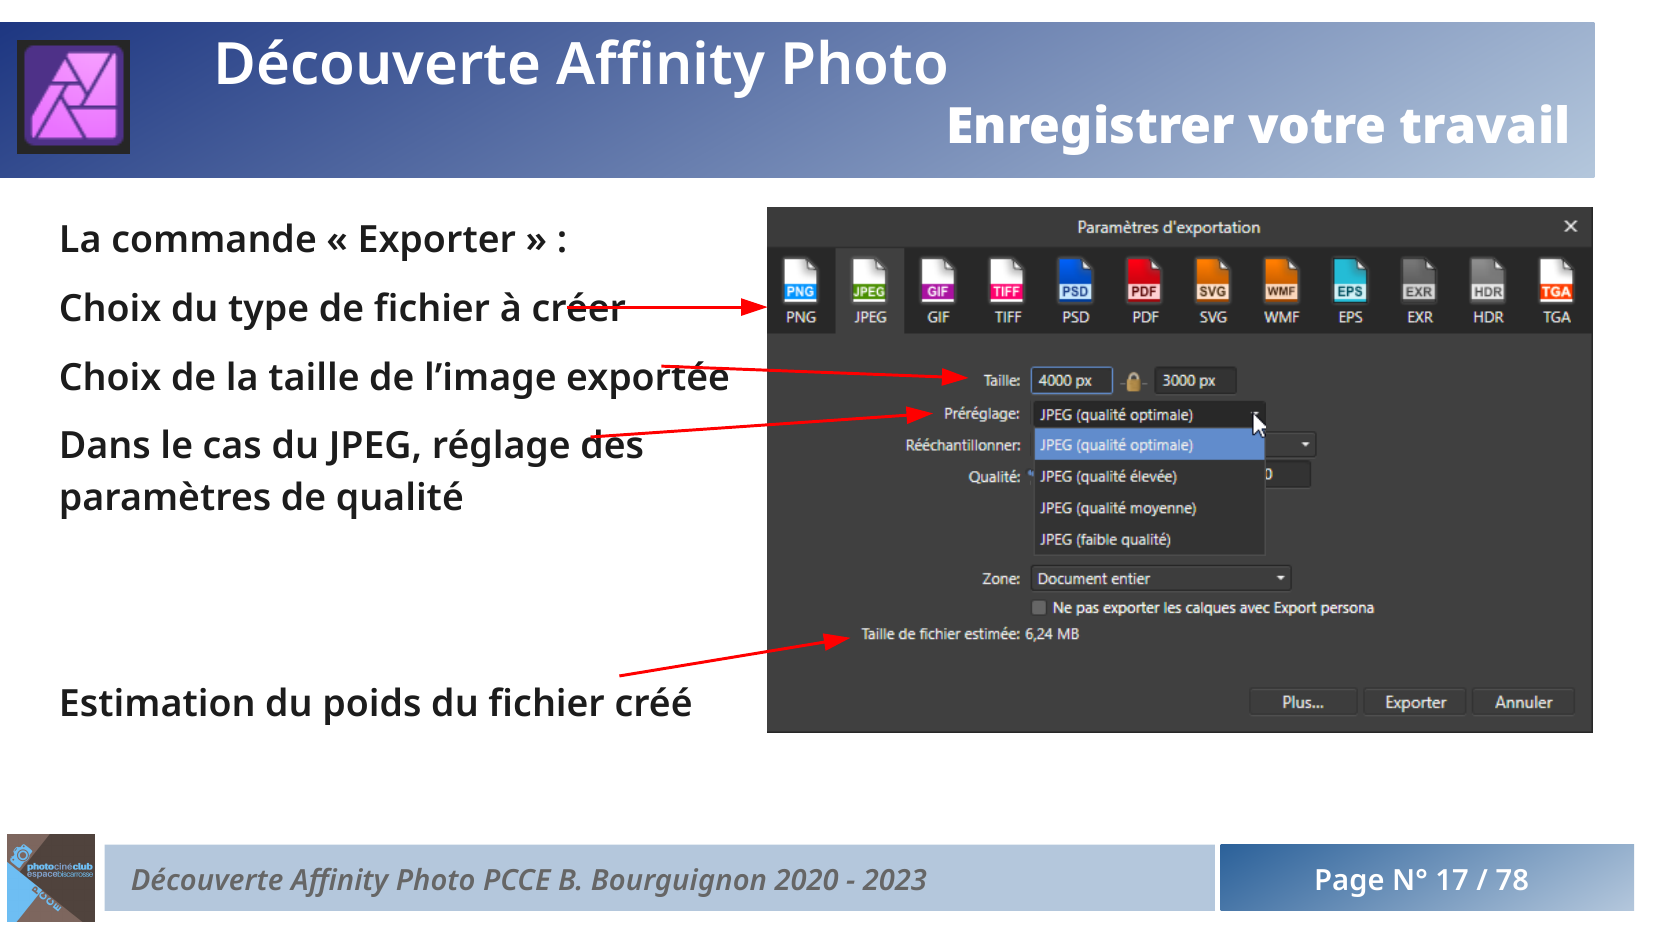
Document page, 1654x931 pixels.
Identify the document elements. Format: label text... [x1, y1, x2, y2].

picture [17, 40, 130, 154]
list La commande « Exporter » : Choix du type de fichier à créer Choix de la taille de l’image exportée Dans le cas du JPEG, réglage des paramètres de qualité Estimation du poids du fichier créé [59, 212, 745, 820]
picture [7, 834, 95, 922]
title Enregistrer votre travail [874, 47, 1571, 158]
picture [767, 207, 1593, 733]
